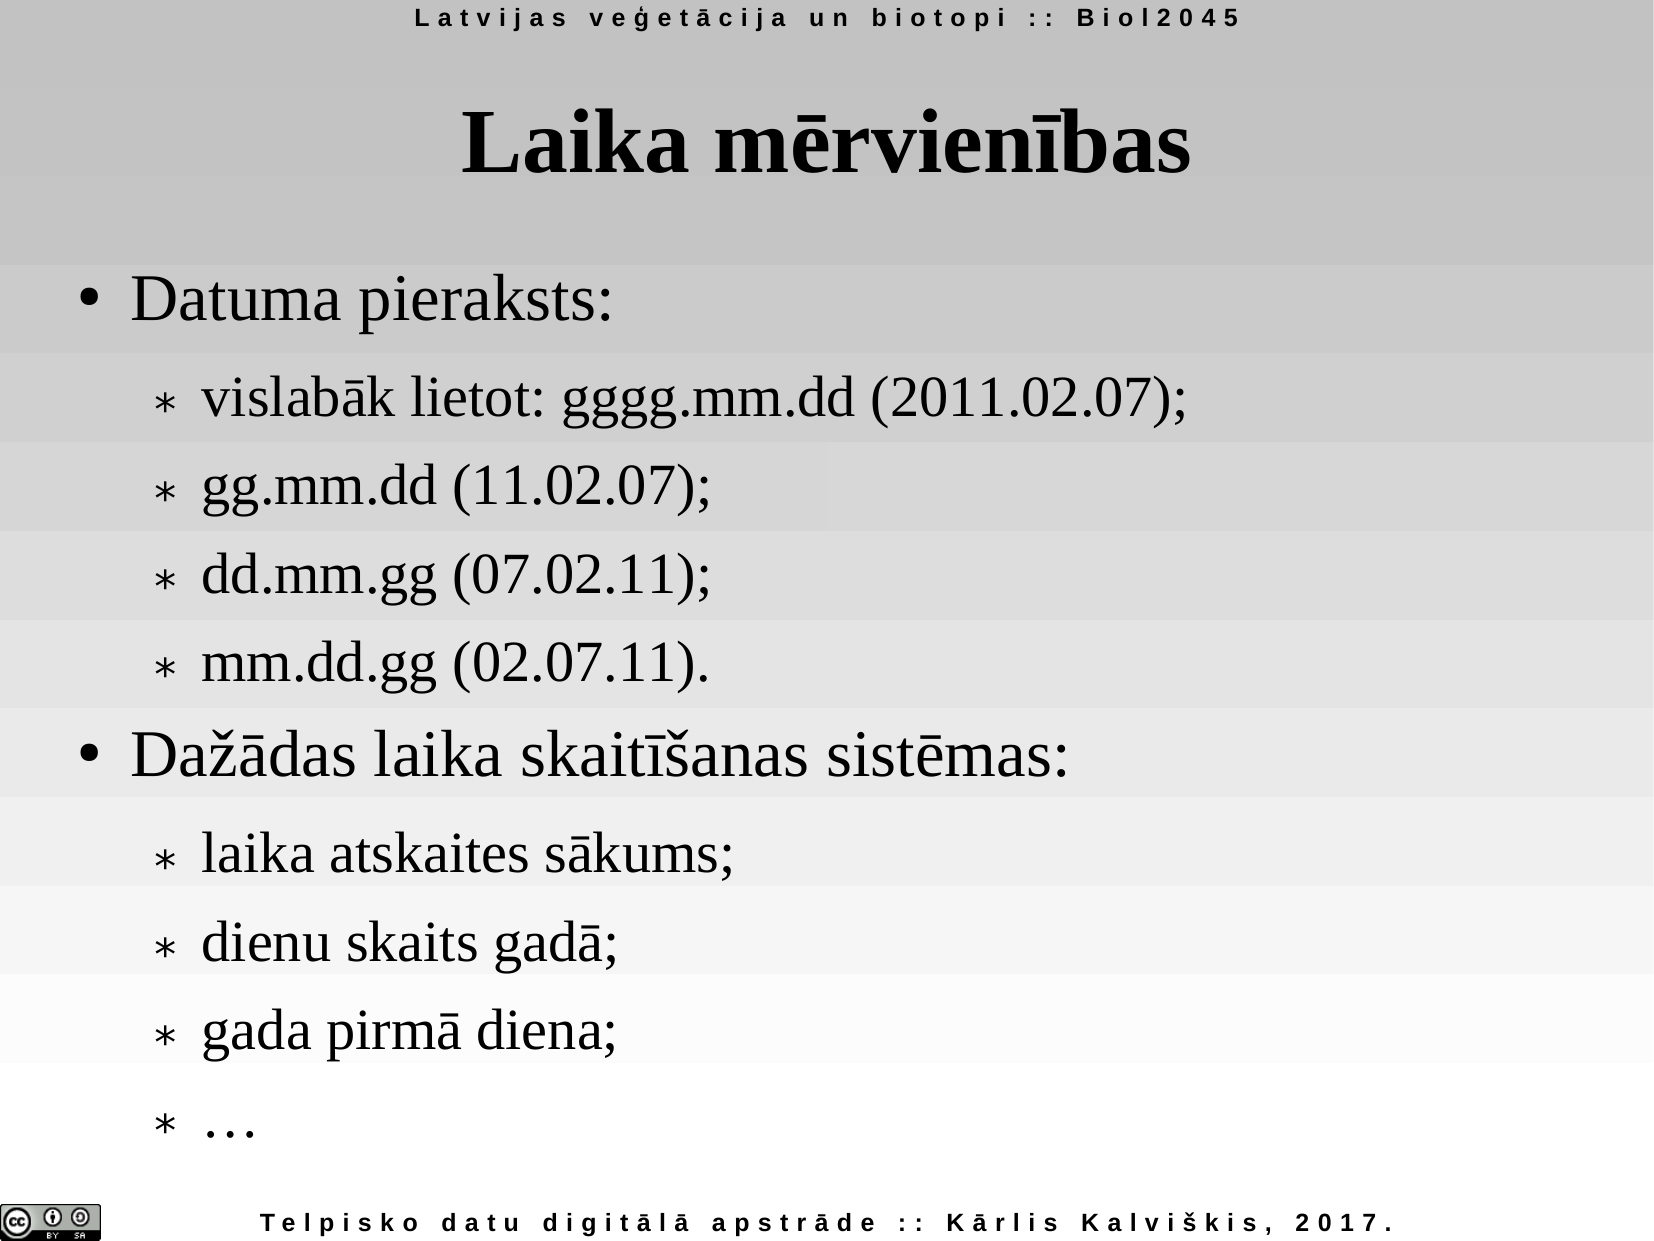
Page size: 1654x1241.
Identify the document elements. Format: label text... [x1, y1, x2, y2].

list Datuma pieraksts: vislabāk lietot: gggg.mm.dd (2011.02.07); gg.mm.dd (11.02.07); dd.mm.gg (07.02.11); mm.dd.gg (02.07.11). Dažādas laika skaitīšanas sistēmas: laika atskaites sākums; dienu skaits gadā; gada pirmā diena; … [59, 261, 1596, 1175]
title Laika mērvienības [59, 37, 1596, 246]
picture [0, 0, 1654, 1241]
